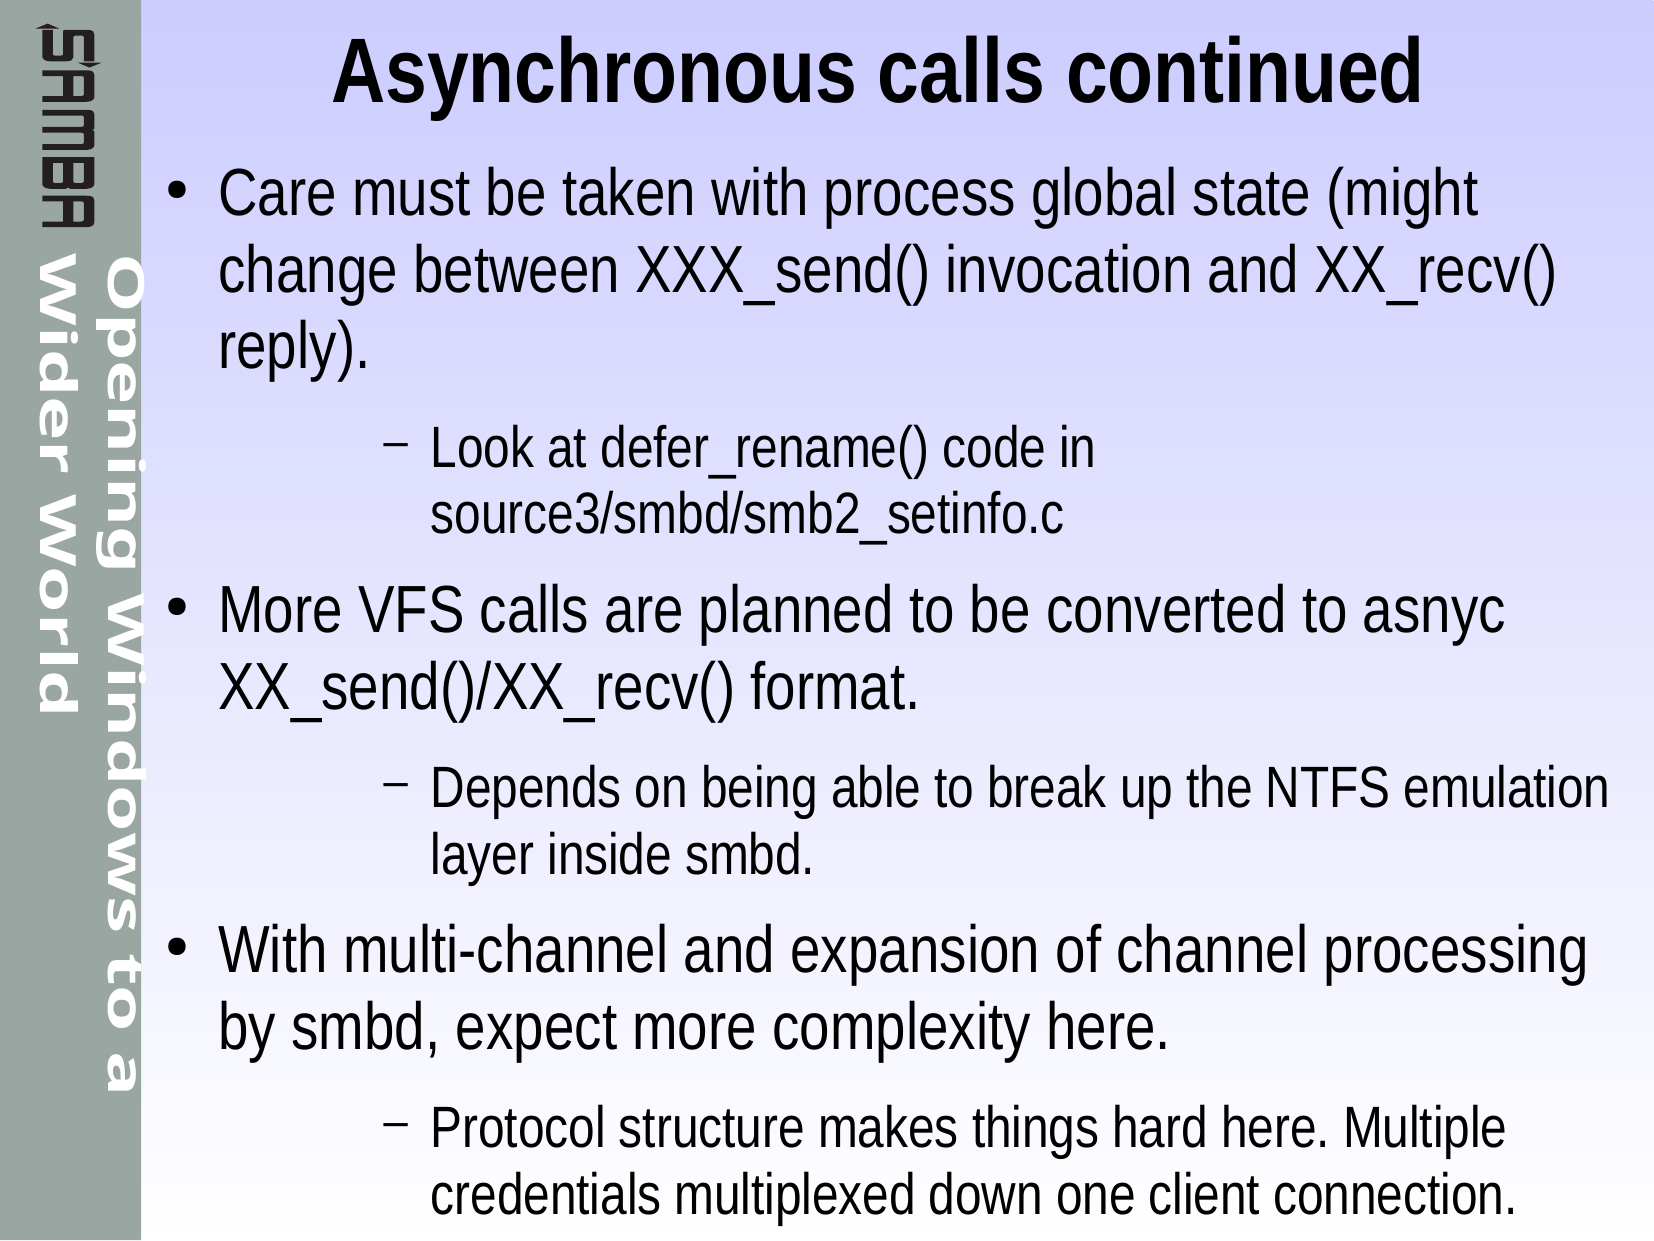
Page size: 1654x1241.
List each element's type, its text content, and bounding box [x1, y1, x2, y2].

title Asynchronous calls continued [182, 16, 1575, 122]
list Care must be taken with process global state (might change between XXX_send() invocation and XX_recv() reply). Look at defer_rename() code in source3/smbd/smb2_setinfo.c More VFS calls are planned to be converted to asnyc XX_send()/XX_recv() format. Depends on being able to break up the NTFS emulation layer inside smbd. With multi-channel and expansion of channel processing by smbd, expect more complexity here. Protocol structure makes things hard here. Multiple credentials multiplexed down one client connection. [147, 152, 1639, 1227]
